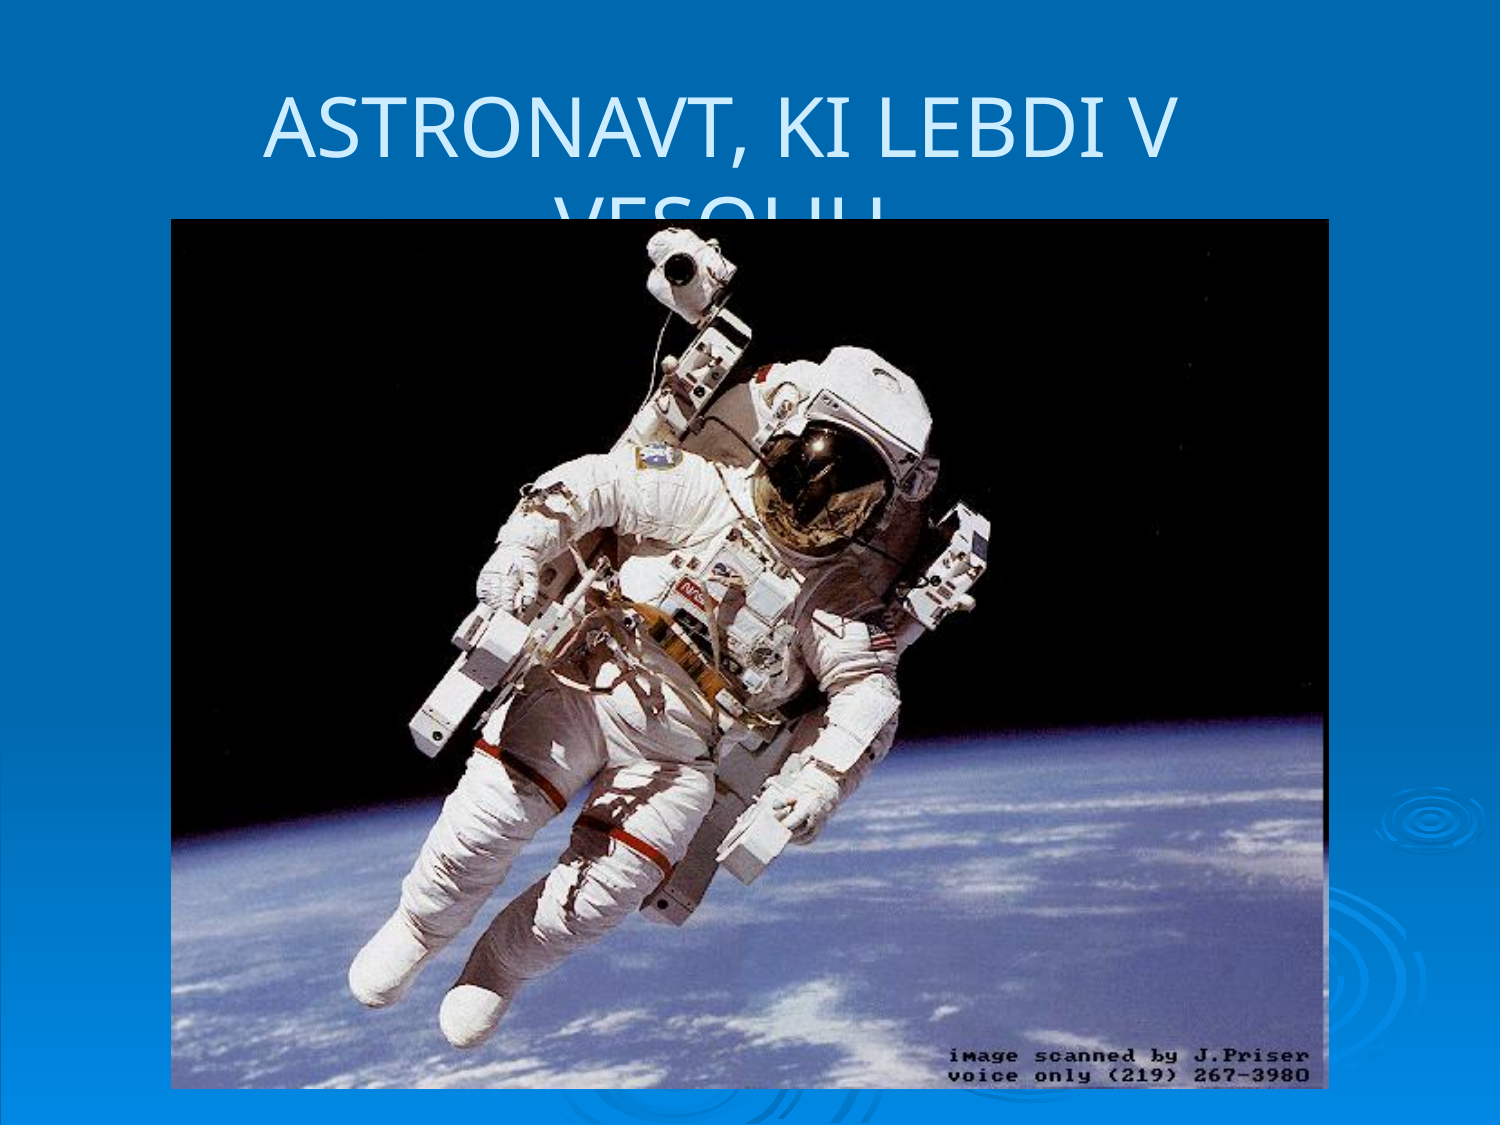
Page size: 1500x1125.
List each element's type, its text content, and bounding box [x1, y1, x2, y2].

title ASTRONAVT, KI LEBDI V VESOLJU [100, 66, 1343, 186]
picture [171, 219, 1329, 1089]
